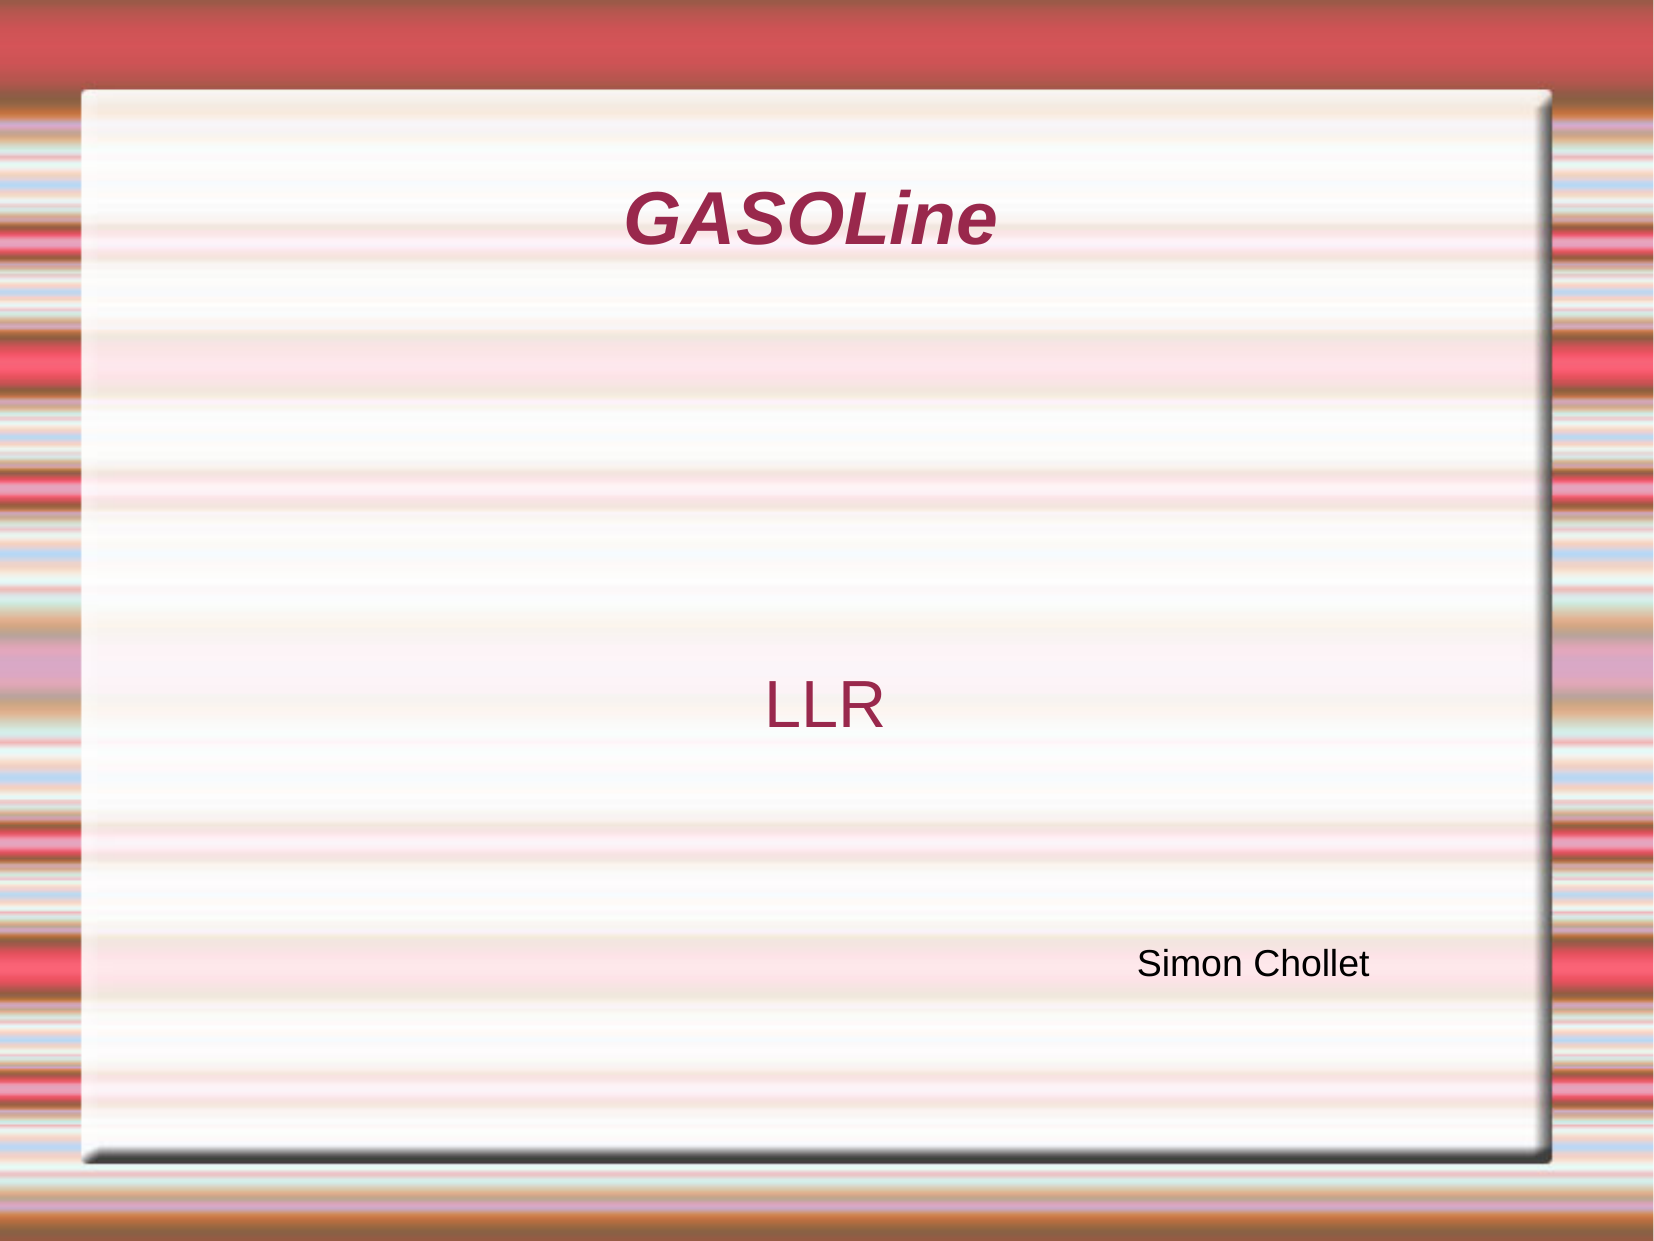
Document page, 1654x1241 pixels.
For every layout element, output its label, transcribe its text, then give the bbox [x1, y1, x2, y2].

subtitle LLR [134, 350, 1516, 1133]
text_box Simon Chollet Nicolas Roche [1122, 934, 1445, 1034]
picture [0, 0, 1654, 1241]
title GASOLine [88, 114, 1534, 322]
